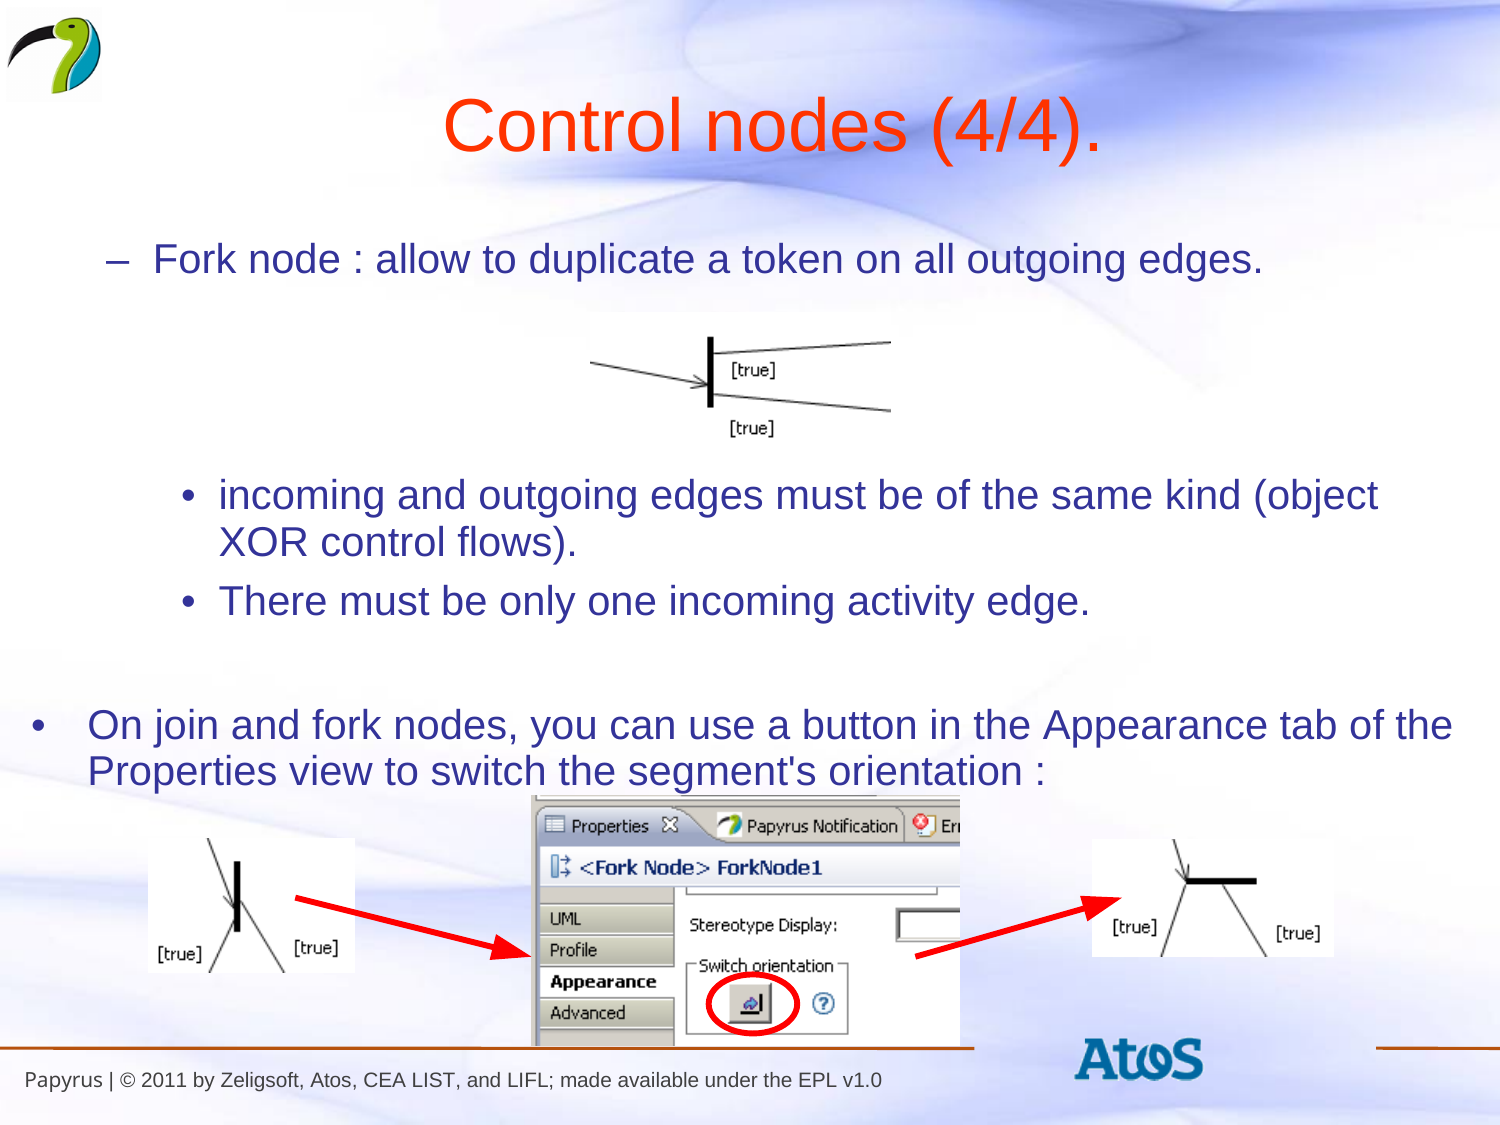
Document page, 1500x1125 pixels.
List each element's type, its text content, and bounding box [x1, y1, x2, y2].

list Fork node : allow to duplicate a token on all outgoing edges. incoming and outgoing edges must be of the same kind (object XOR control flows). There must be only one incoming activity edge. On join and fork nodes, you can use a button in the Appearance tab of the Properties view to switch the segment's orientation : [31, 236, 1469, 975]
title Control nodes (4/4). [283, 64, 1264, 186]
text_box [708, 974, 798, 1034]
picture [0, 0, 1500, 1125]
